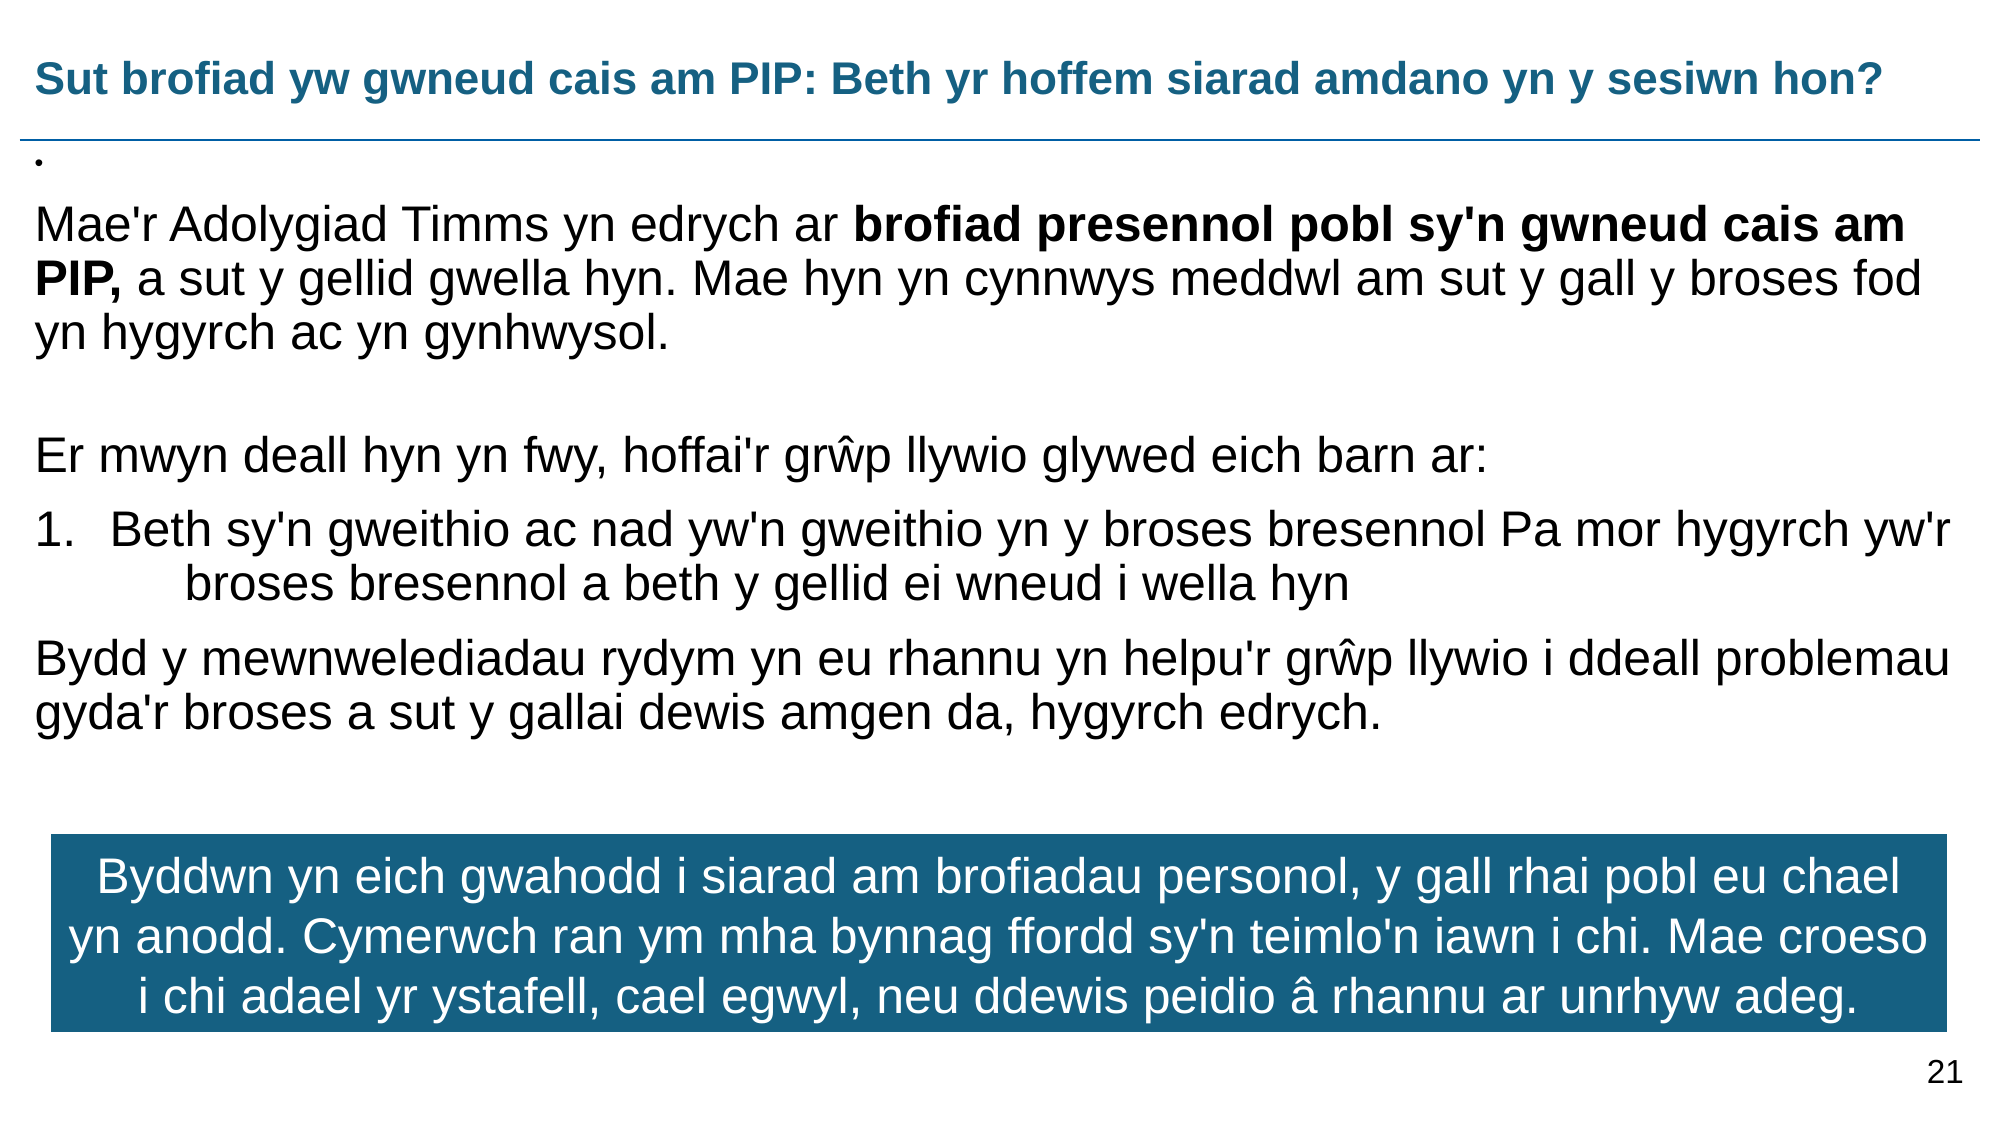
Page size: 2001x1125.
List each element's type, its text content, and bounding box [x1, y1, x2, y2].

text_box 21 [1911, 1042, 1983, 1103]
title Sut brofiad yw gwneud cais am PIP: Beth yr hoffem siarad amdano yn y sesiwn hon? [19, 47, 1981, 140]
text_box Byddwn yn eich gwahodd i siarad am brofiadau personol, y gall rhai pobl eu chael yn anodd. Cymerwch ran ym mha bynnag ffordd sy'n teimlo'n iawn i chi. Mae croeso i chi adael yr ystafell, cael egwyl, neu ddewis peidio â rhannu ar unrhyw adeg. [51, 834, 1947, 1032]
list Mae'r Adolygiad Timms yn edrych ar brofiad presennol pobl sy'n gwneud cais am PIP, a sut y gellid gwella hyn. Mae hyn yn cynnwys meddwl am sut y gall y broses fod yn hygyrch ac yn gynhwysol. Er mwyn deall hyn yn fwy, hoffai'r grŵp llywio glywed eich barn ar: Beth sy'n gweithio ac nad yw'n gweithio yn y broses bresennol Pa mor hygyrch yw'r broses bresennol a beth y gellid ei wneud i wella hyn Bydd y mewnwelediadau rydym yn eu rhannu yn helpu'r grŵp llywio i ddeall problemau gyda'r broses a sut y gallai dewis amgen da, hygyrch edrych. [19, 140, 1981, 1043]
